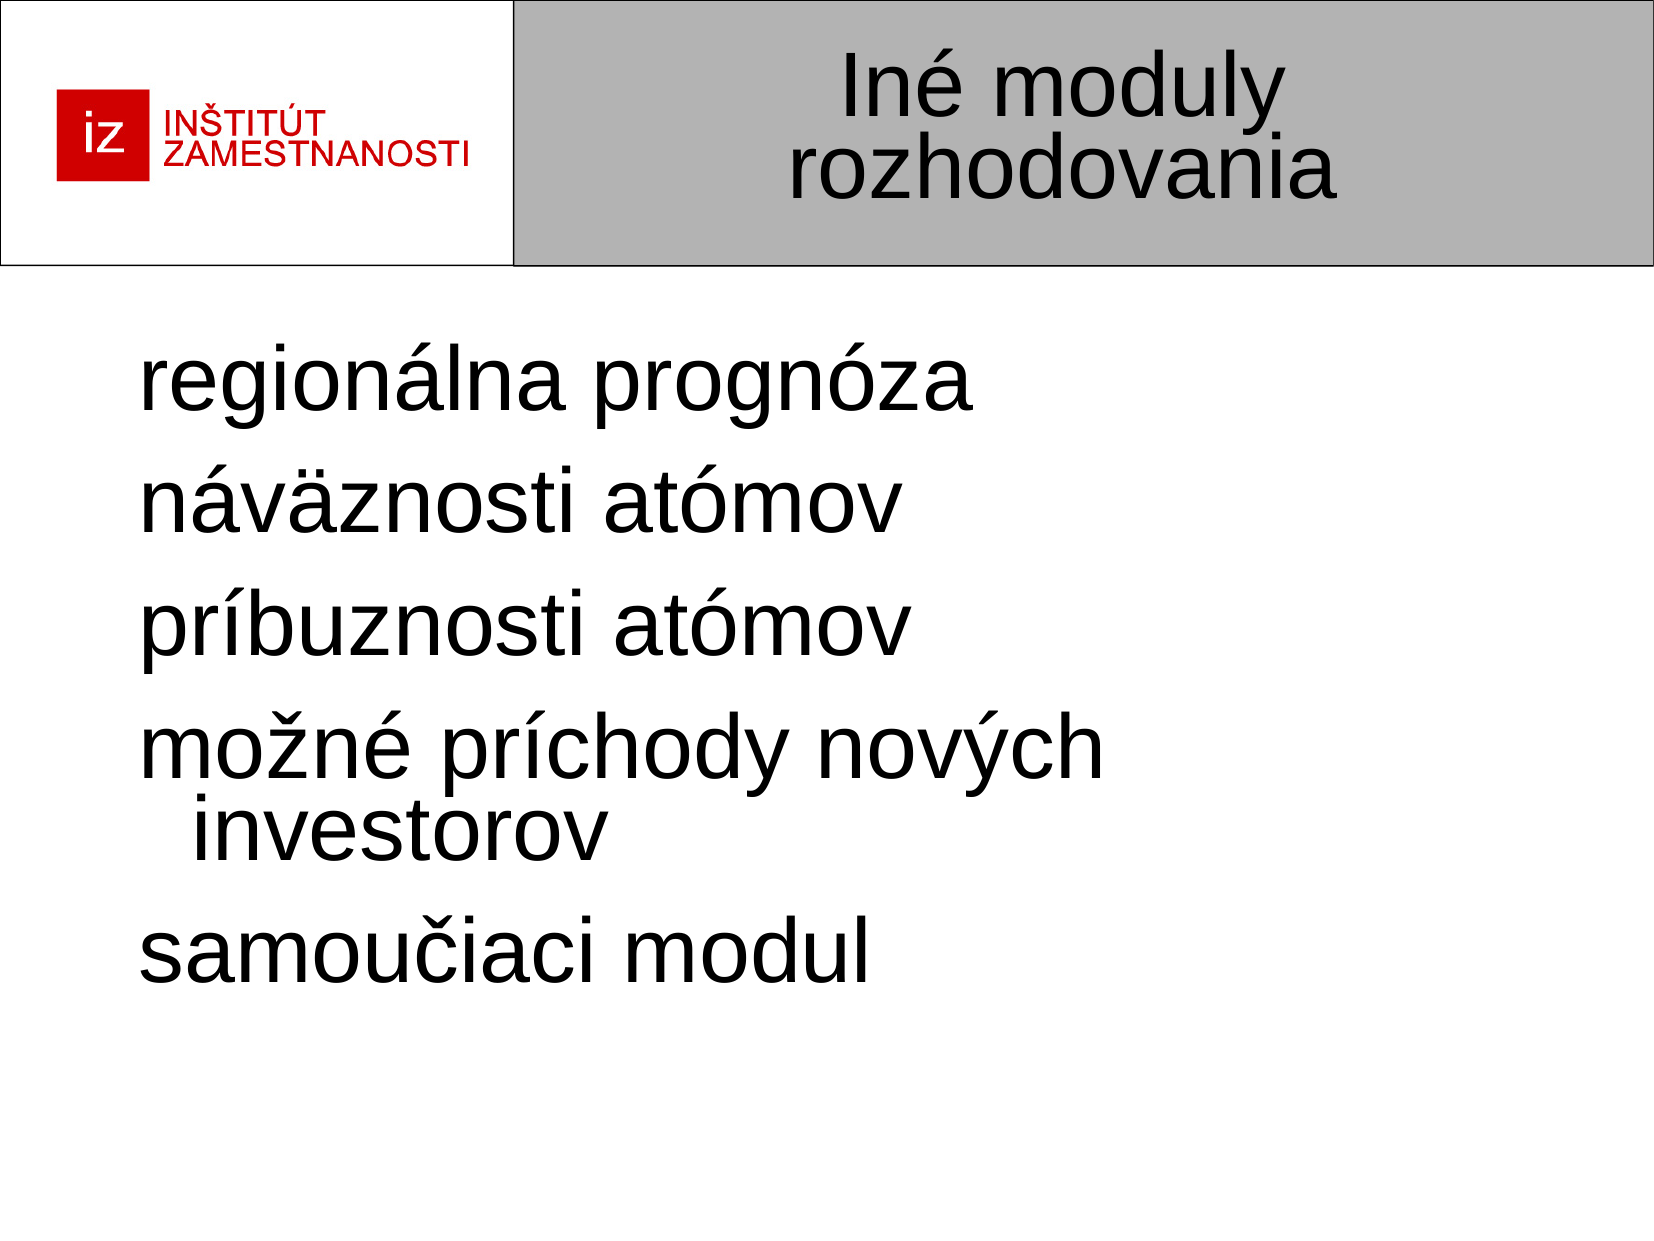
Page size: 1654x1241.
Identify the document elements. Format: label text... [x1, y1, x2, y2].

list regionálna prognóza náväznosti atómov príbuznosti atómov možné príchody nových investorov samoučiaci modul [121, 344, 1533, 1112]
picture [5, 8, 512, 257]
title Iné moduly rozhodovania [561, 37, 1565, 229]
